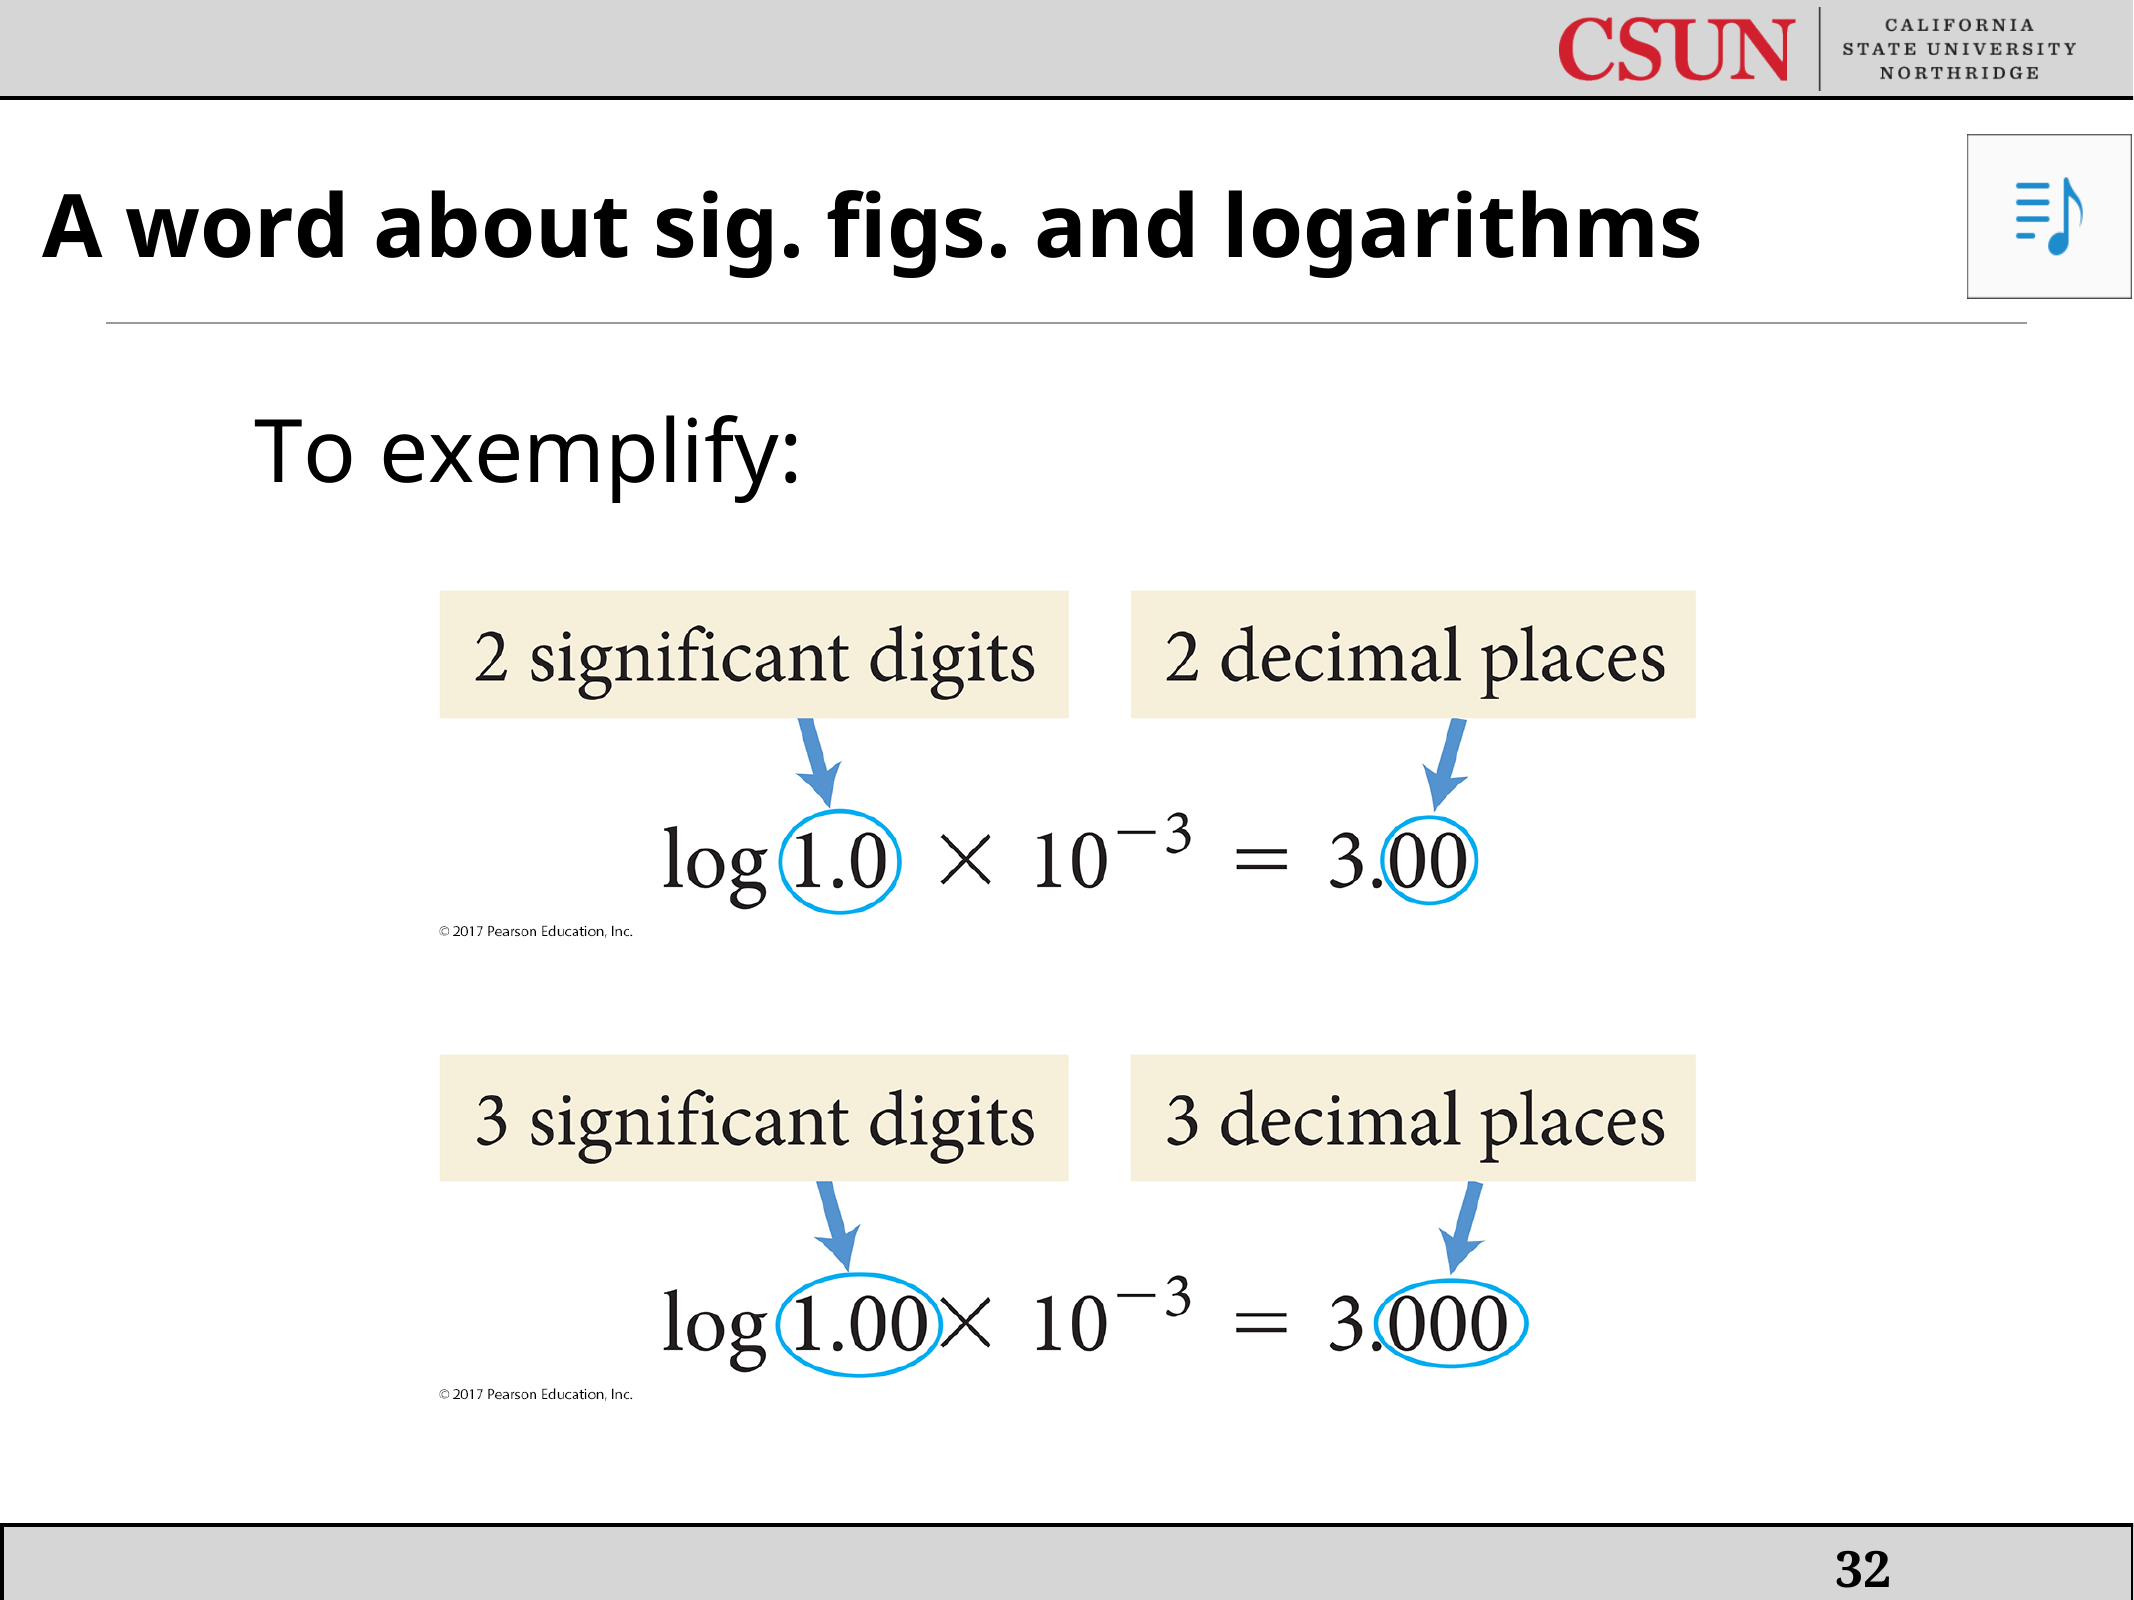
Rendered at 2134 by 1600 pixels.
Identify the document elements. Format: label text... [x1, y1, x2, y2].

picture [429, 580, 1706, 945]
picture [1559, 7, 2076, 91]
picture [429, 1044, 1706, 1409]
title A word about sig. figs. and logarithms [34, 150, 1965, 284]
text_box To exemplify: [240, 387, 865, 508]
text_box [1965, 132, 2134, 301]
